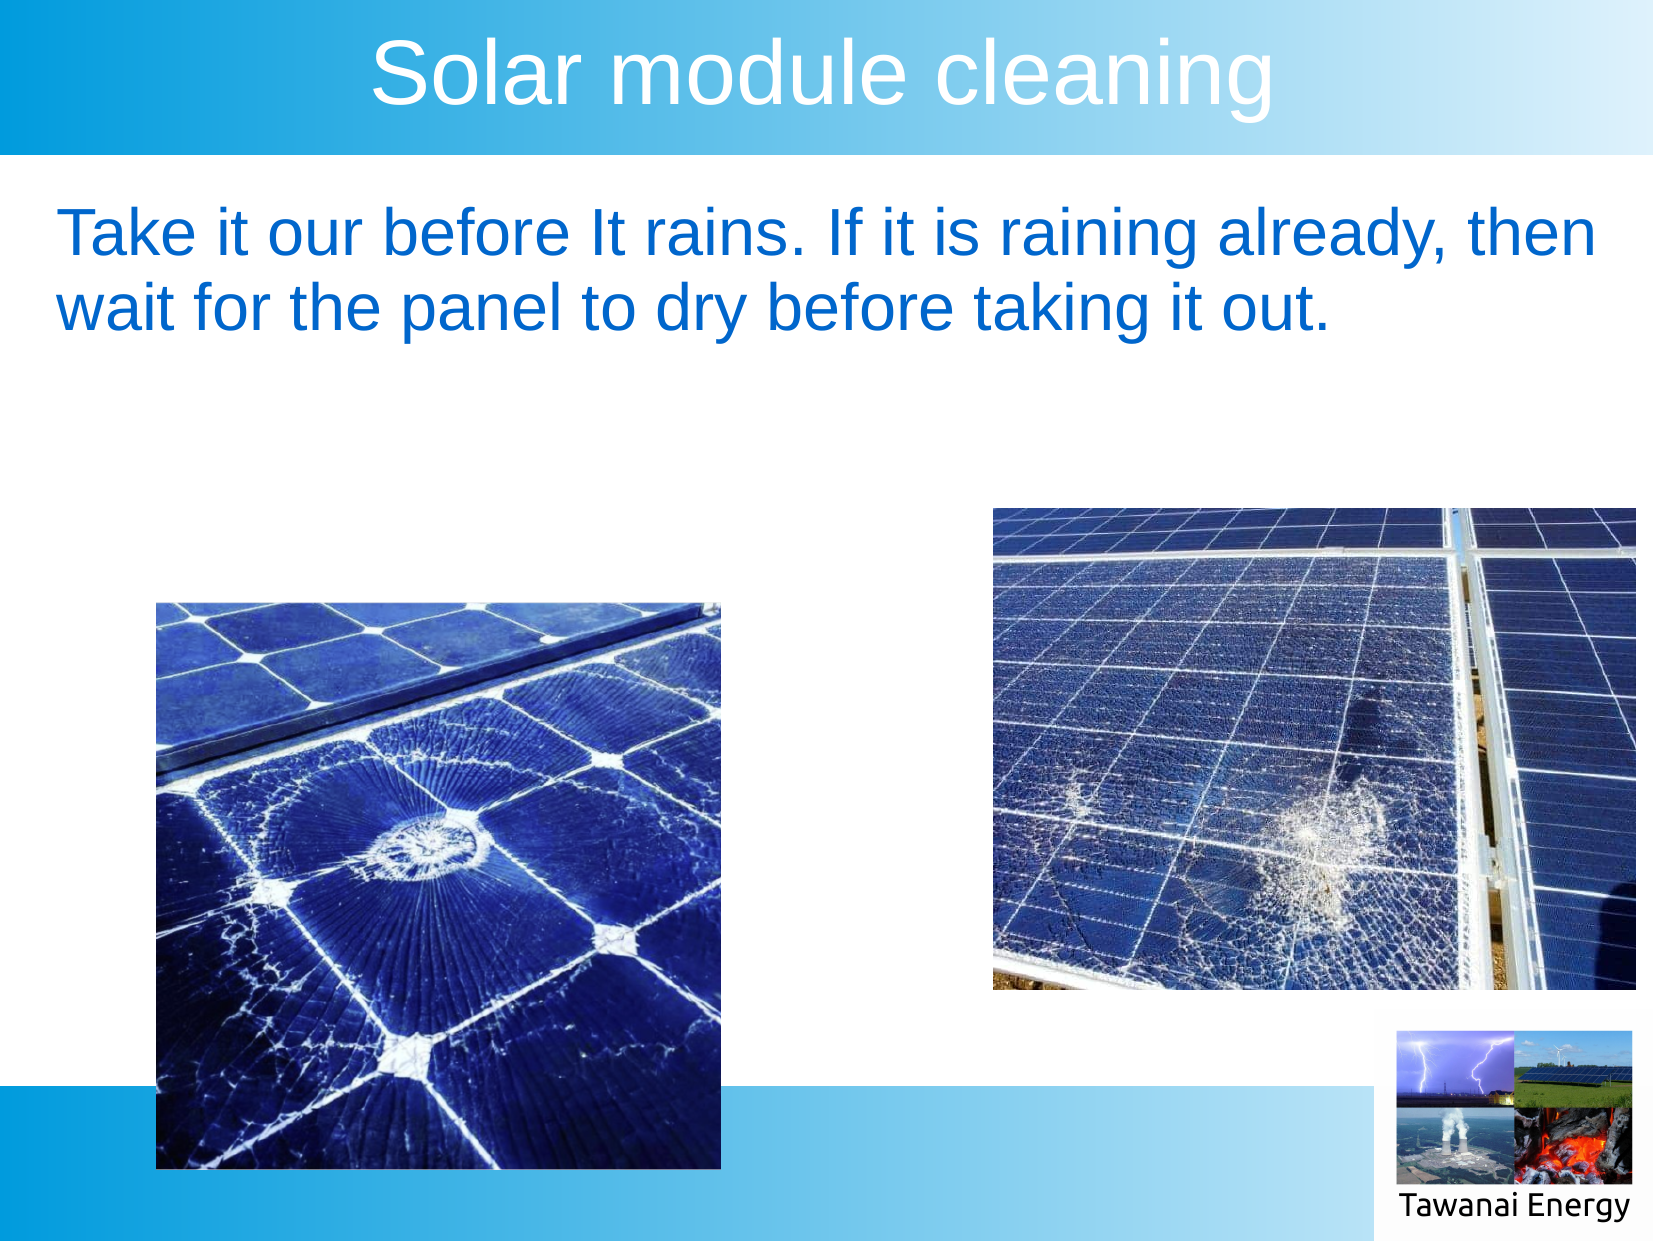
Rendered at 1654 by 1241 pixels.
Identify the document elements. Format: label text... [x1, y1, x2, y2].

list Take it our before It rains. If it is raining already, then wait for the panel to dry before taking it out. [56, 195, 1621, 946]
title Solar module cleaning [79, 20, 1568, 126]
picture [993, 508, 1636, 991]
picture [1374, 1009, 1654, 1241]
picture [156, 602, 721, 1171]
